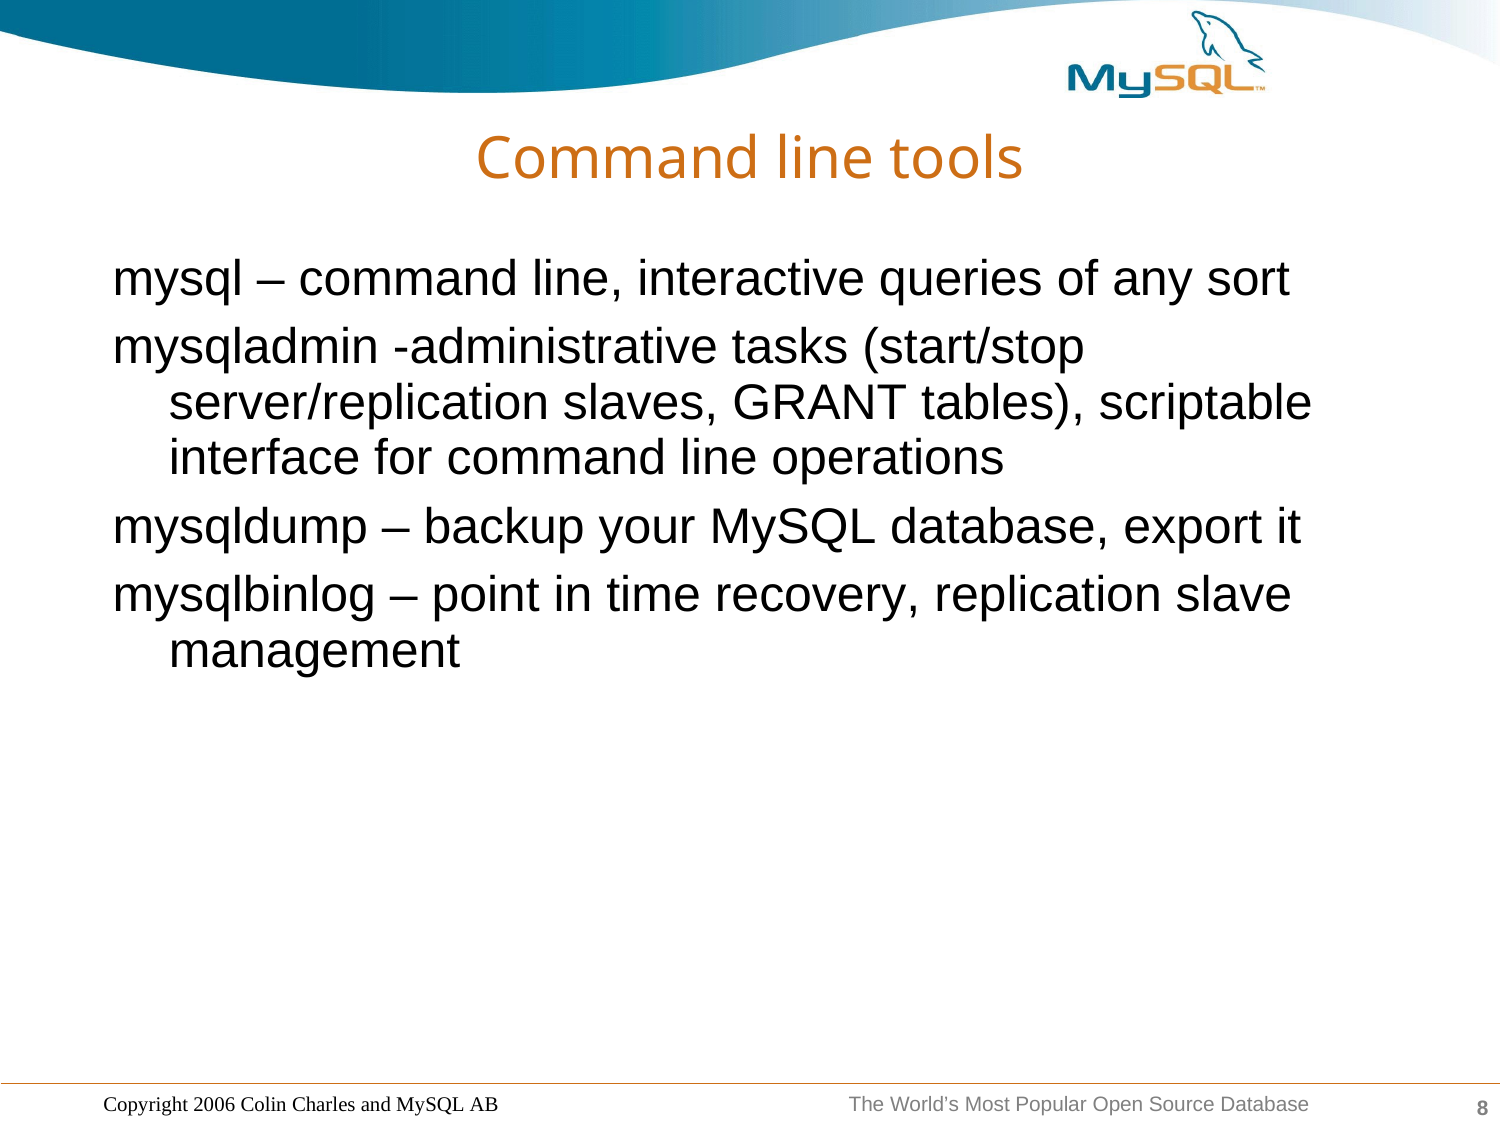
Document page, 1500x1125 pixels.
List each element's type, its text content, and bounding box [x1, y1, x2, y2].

list mysql – command line, interactive queries of any sort mysqladmin -administrative tasks (start/stop server/replication slaves, GRANT tables), scriptable interface for command line operations mysqldump – backup your MySQL database, export it mysqlbinlog – point in time recovery, replication slave management [112, 249, 1388, 1113]
picture [0, 31, 326, 87]
picture [613, 0, 1500, 87]
picture [1098, 71, 1107, 87]
title Command line tools [0, 87, 1500, 226]
picture [1075, 71, 1085, 87]
